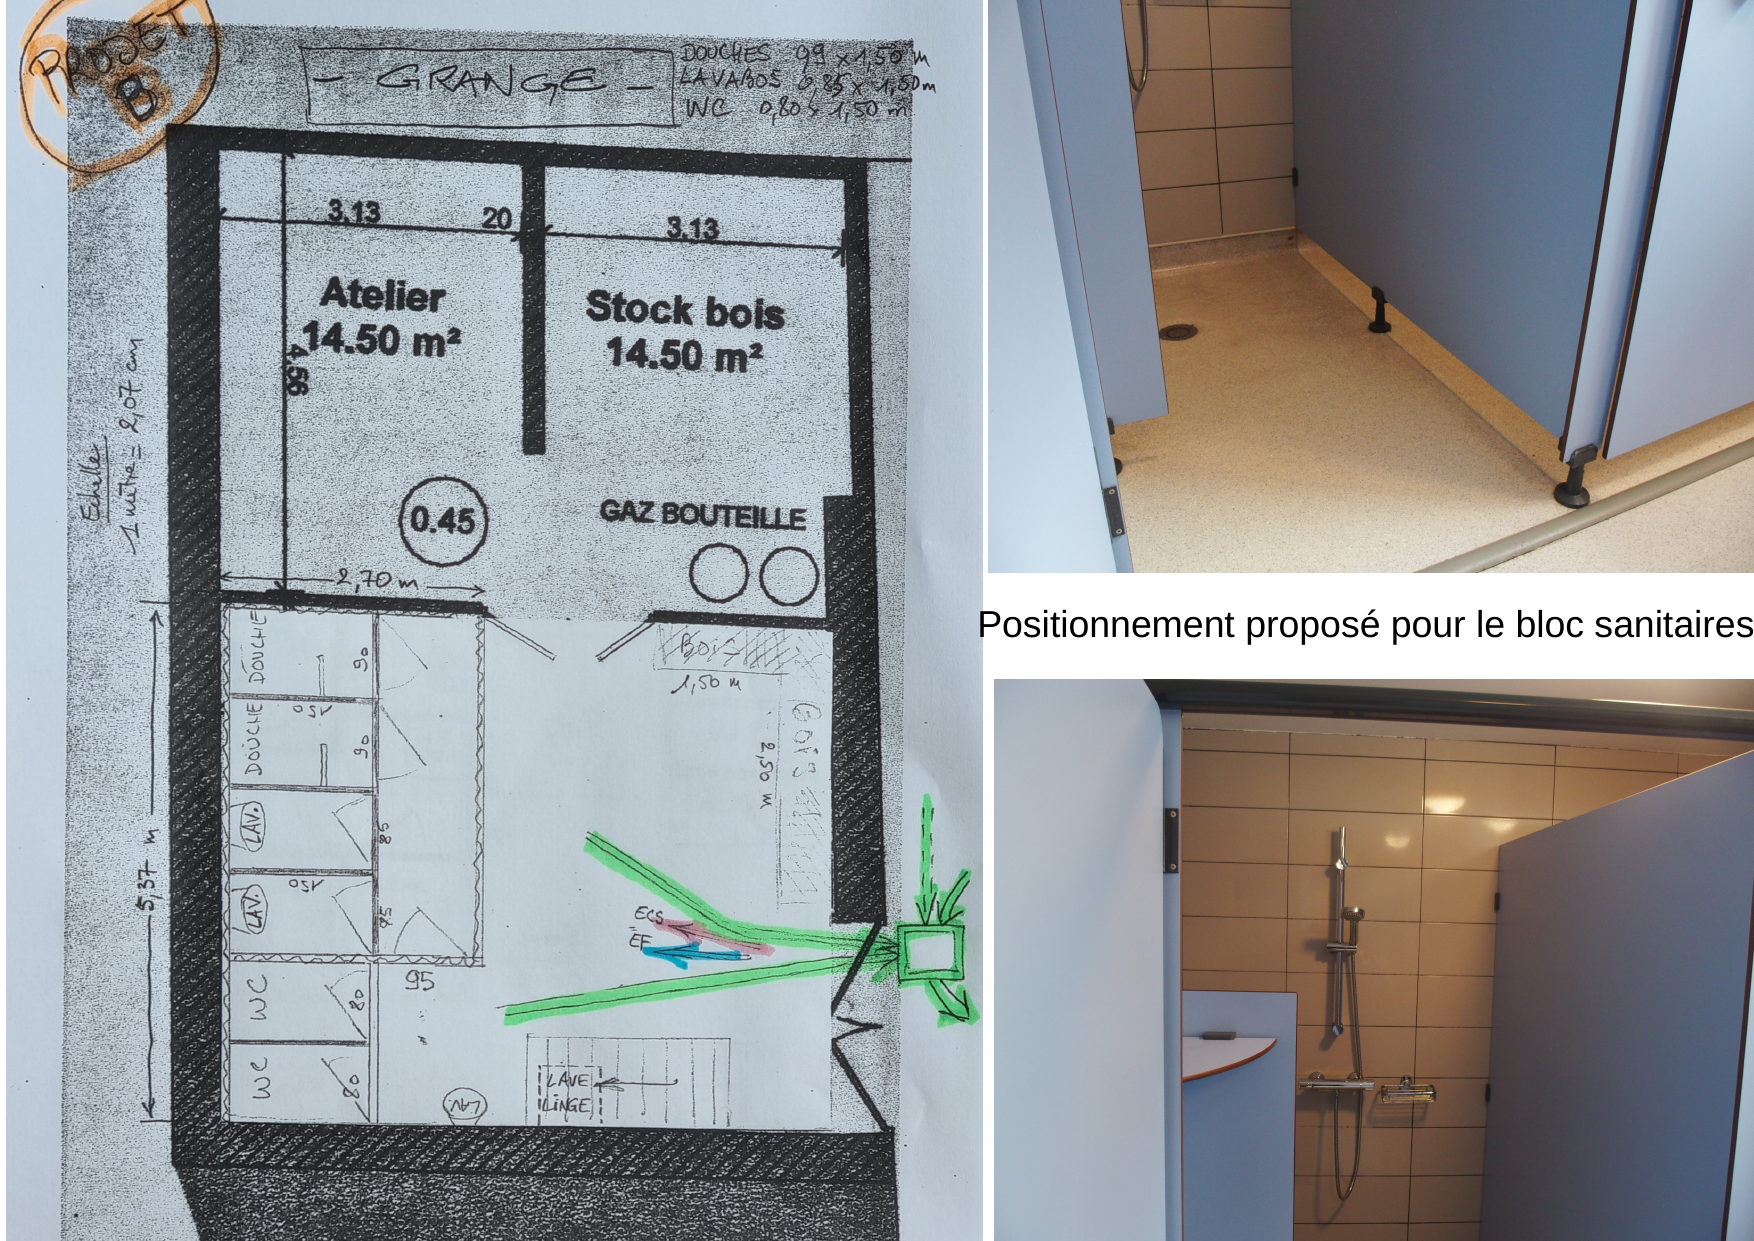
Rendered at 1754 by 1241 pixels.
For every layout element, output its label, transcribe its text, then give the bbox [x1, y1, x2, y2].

picture [5, 0, 983, 1241]
picture [994, 679, 1754, 1241]
text_box Positionnement proposé pour le bloc sanitaires [962, 596, 1754, 654]
picture [988, 0, 1754, 573]
